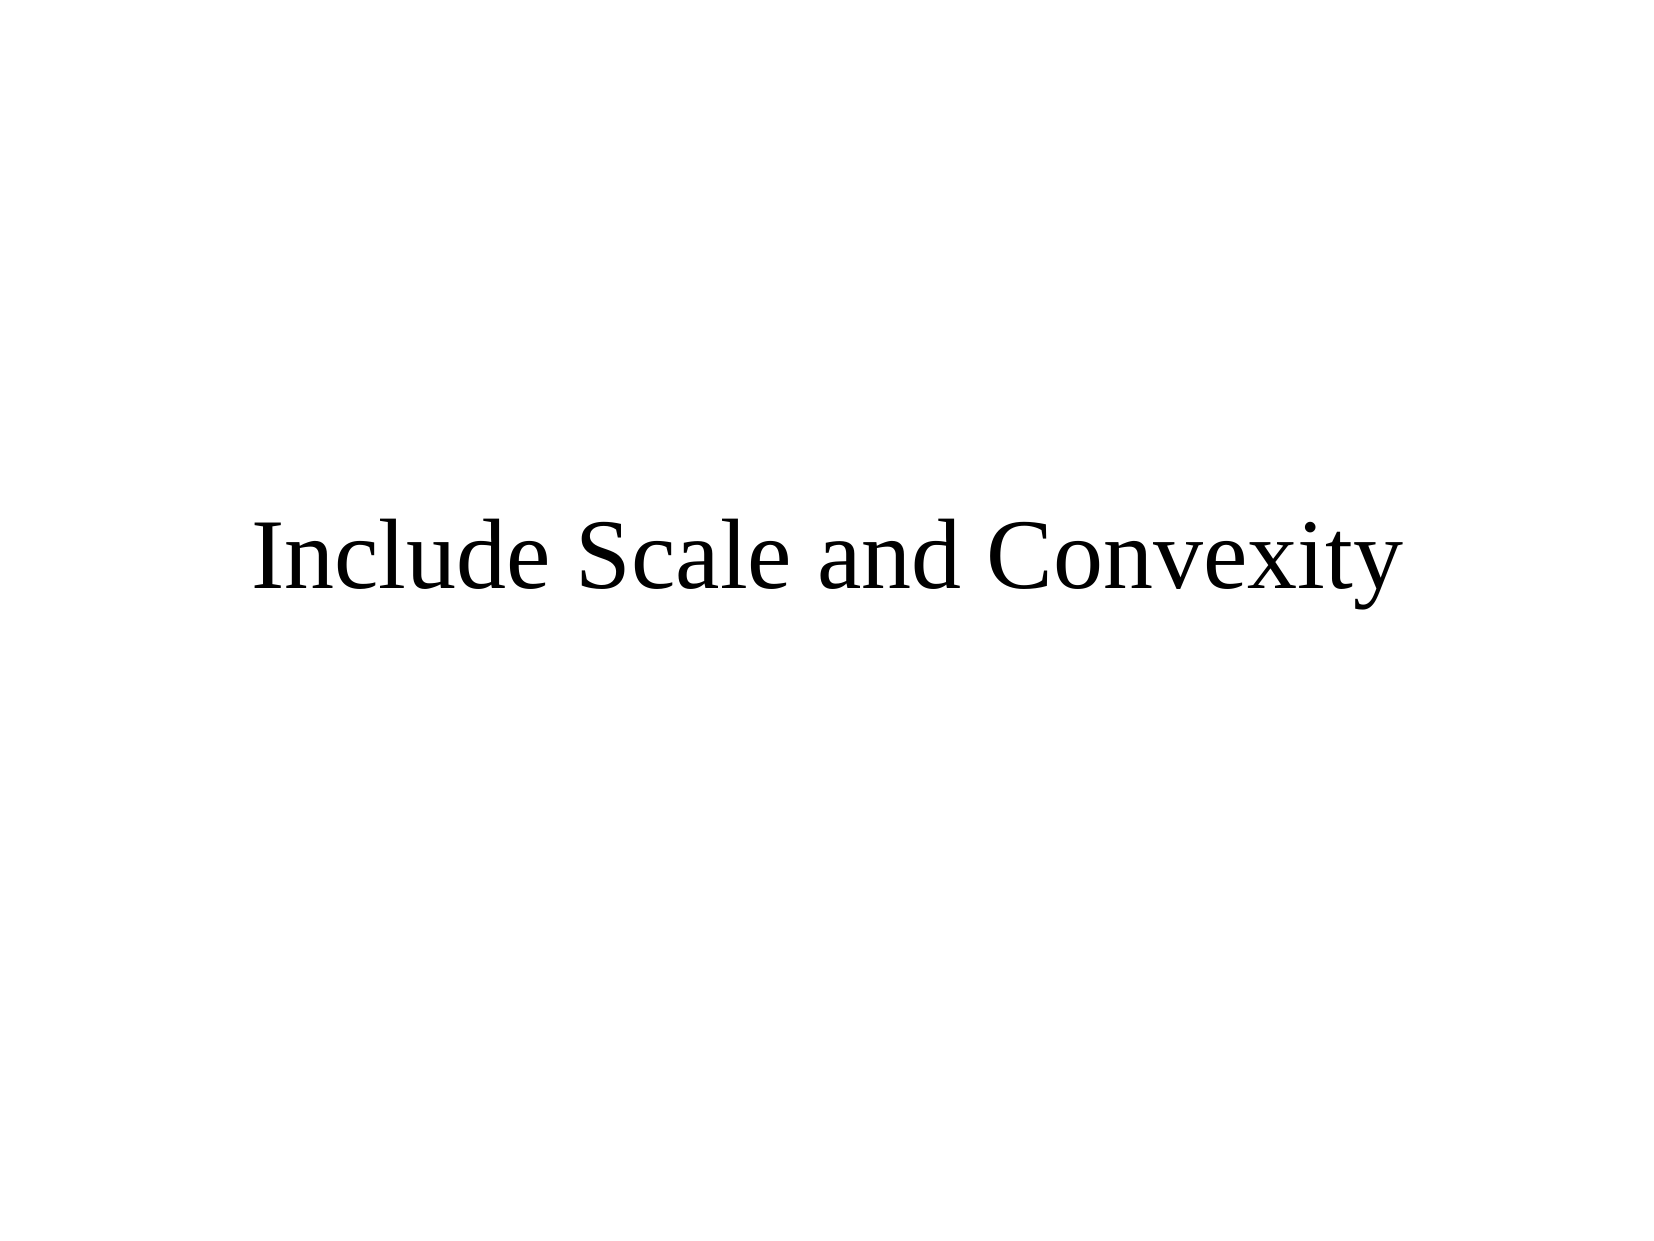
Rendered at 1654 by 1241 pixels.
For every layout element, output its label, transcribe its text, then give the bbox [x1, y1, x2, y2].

title Include Scale and Convexity [121, 451, 1534, 659]
